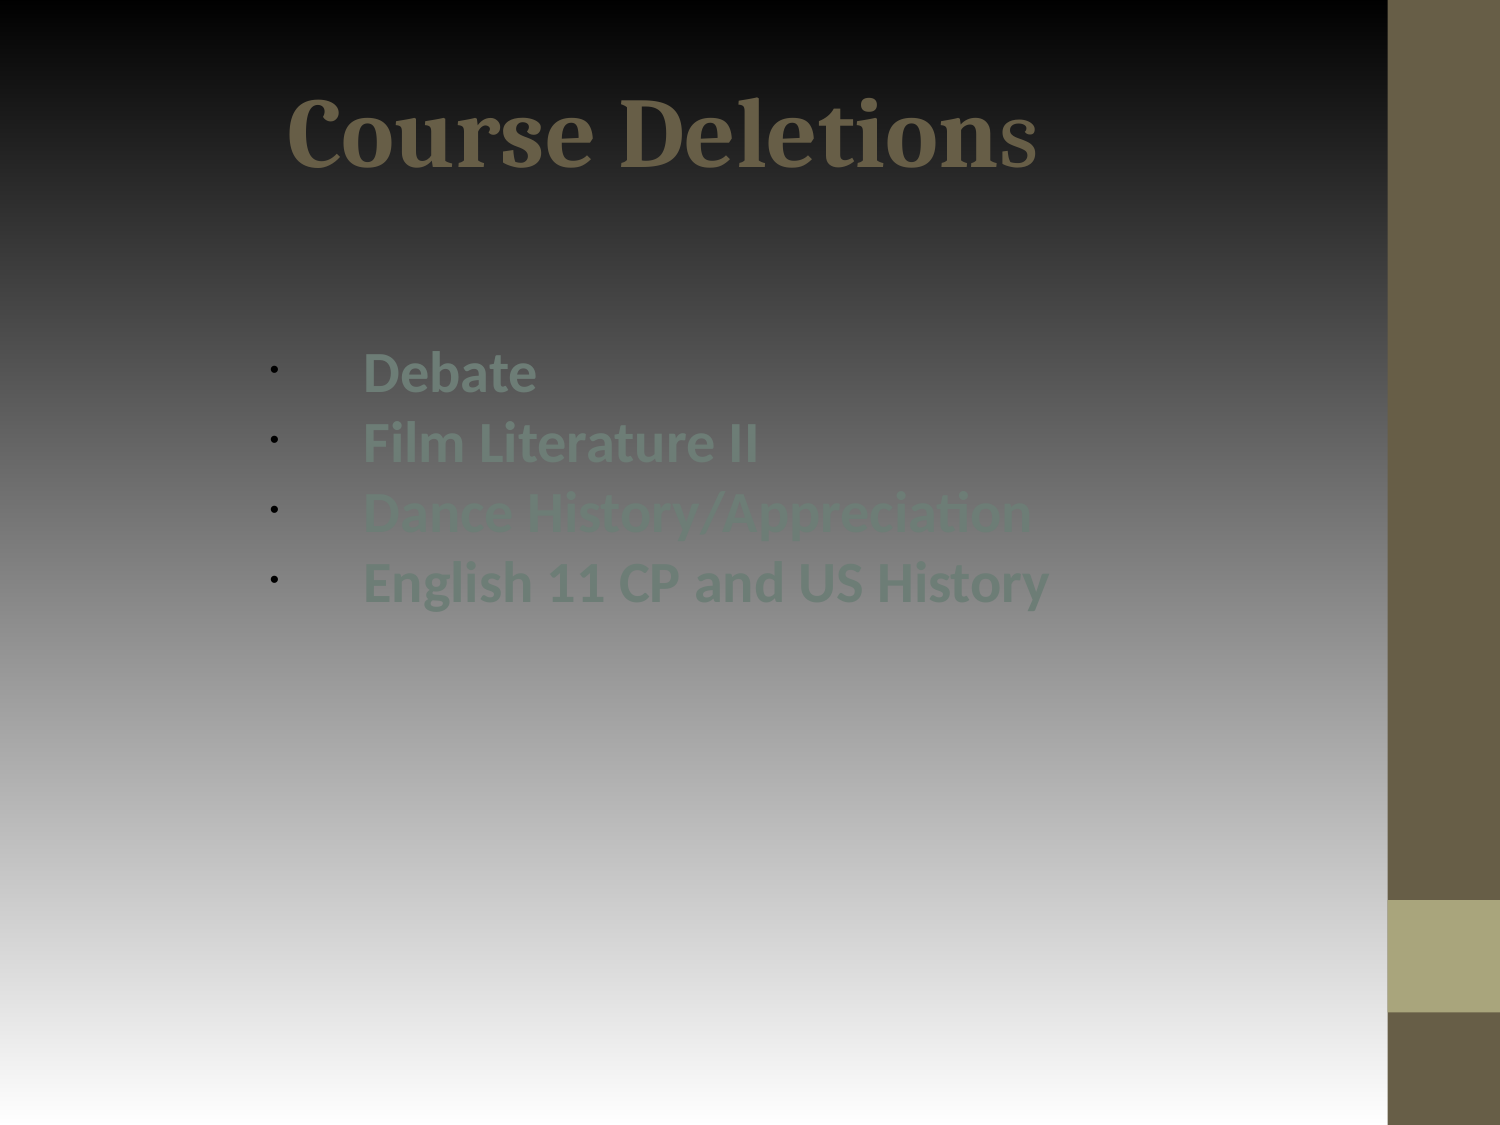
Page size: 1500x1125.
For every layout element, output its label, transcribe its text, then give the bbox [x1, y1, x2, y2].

title Course Deletions [199, 60, 1127, 259]
text_box Debate Film Literature II Dance History/Appreciation English 11 CP and US History [255, 327, 1156, 622]
